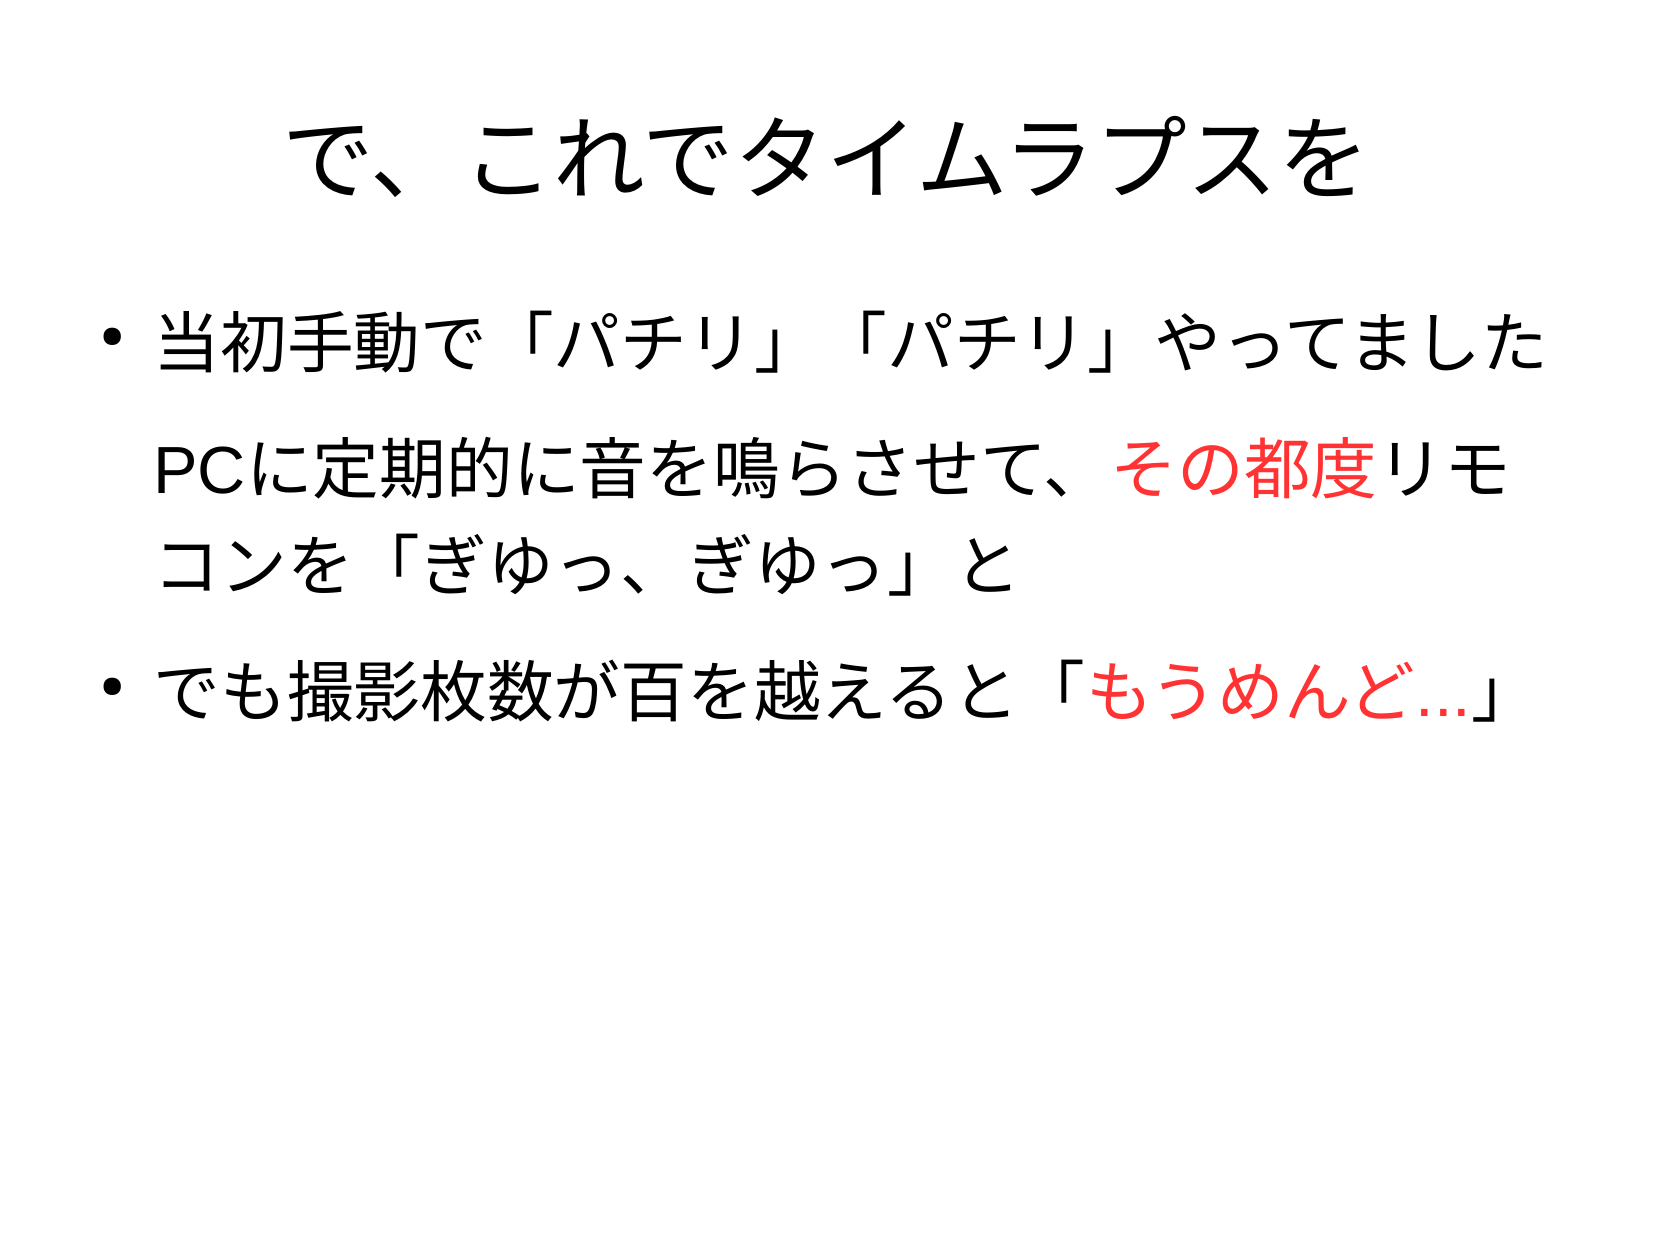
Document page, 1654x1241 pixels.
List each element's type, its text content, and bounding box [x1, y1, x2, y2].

list 当初手動で「パチリ」「パチリ」やってました PCに定期的に音を鳴らさせて、その都度リモコンを「ぎゆっ、ぎゆっ」と でも撮影枚数が百を越えると「もうめんど...」 [82, 290, 1571, 1010]
title で、これでタイムラプスを [82, 49, 1571, 257]
